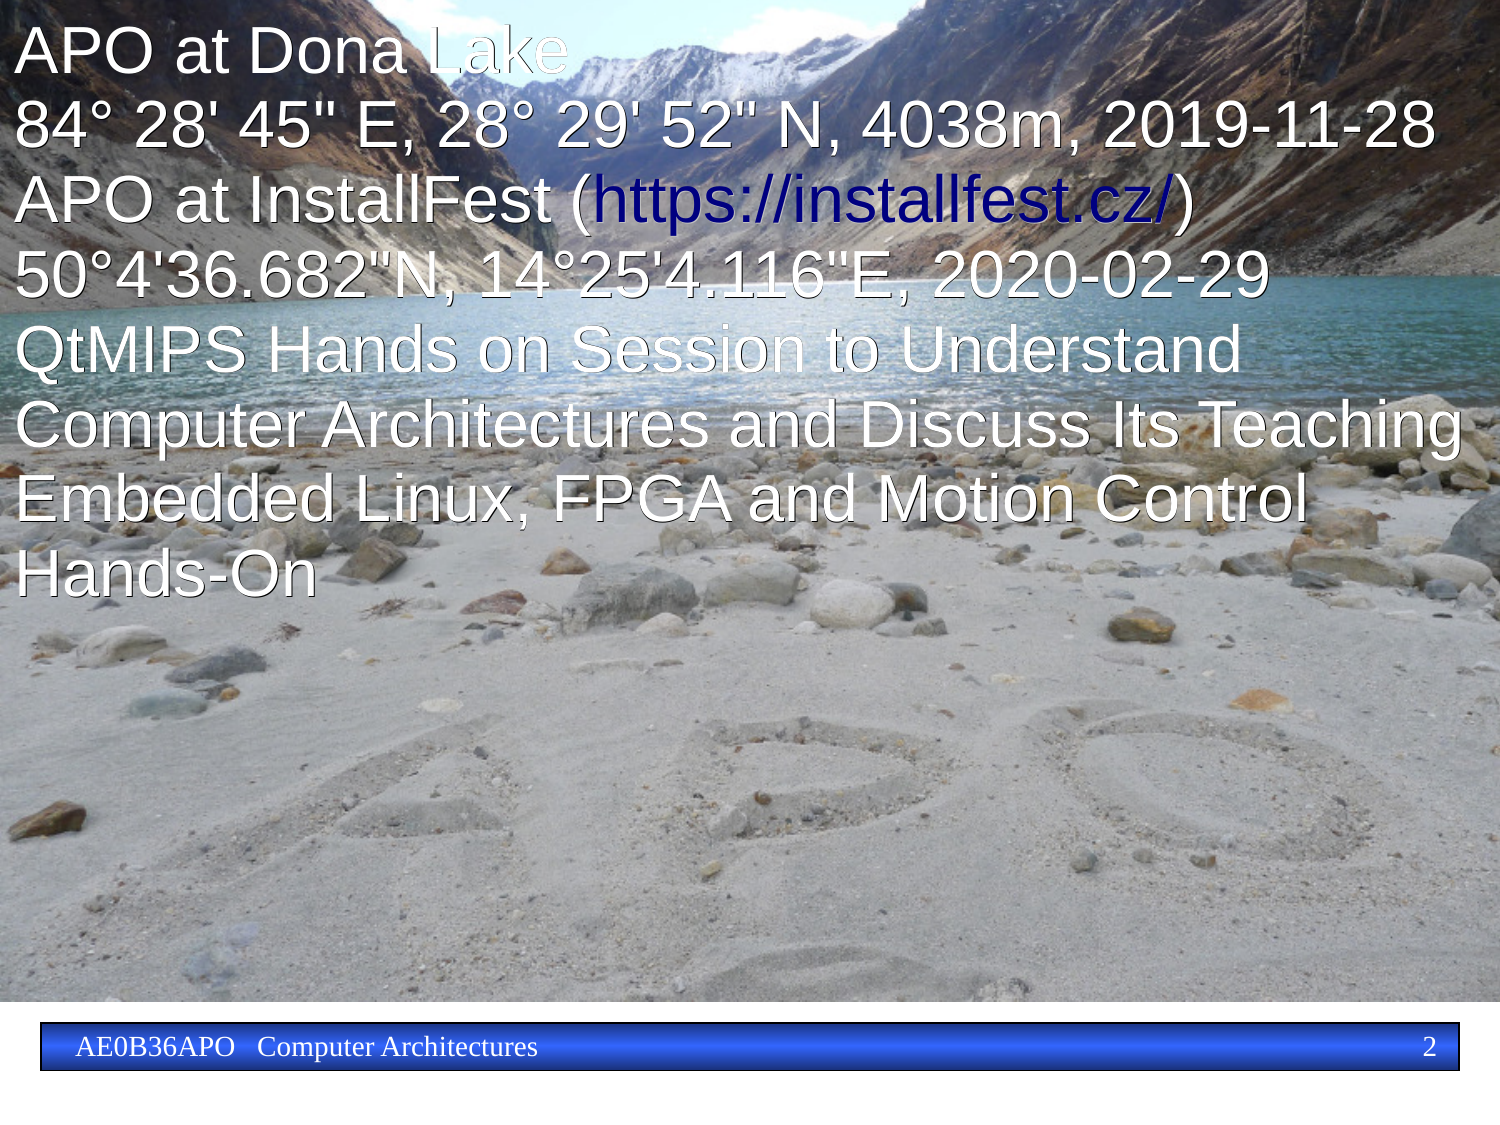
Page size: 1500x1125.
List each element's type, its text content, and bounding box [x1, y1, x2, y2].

picture [0, 0, 1500, 1002]
text_box APO at Dona Lake 84° 28' 45" E, 28° 29' 52" N, 4038m, 2019-11-28 APO at InstallFest (https://installfest.cz/) 50°4'36.682"N, 14°25'4.116"E, 2020-02-29 QtMIPS Hands on Session to Understand Computer Architectures and Discuss Its Teaching Embedded Linux, FPGA and Motion Control Hands-On [0, 5, 1488, 619]
